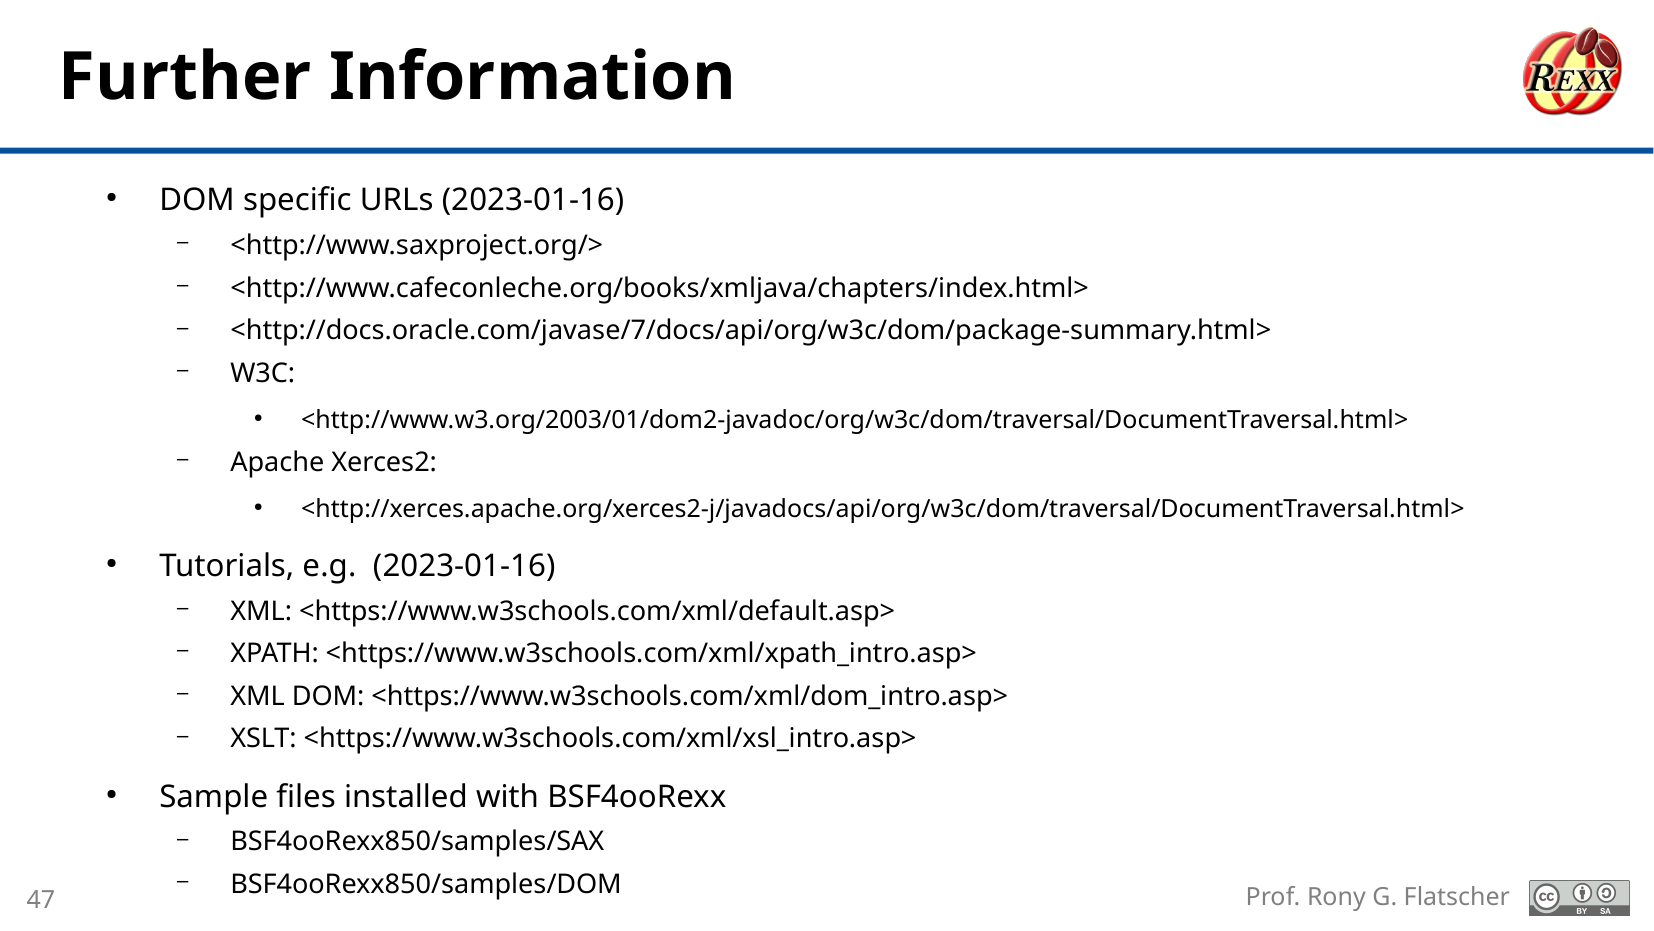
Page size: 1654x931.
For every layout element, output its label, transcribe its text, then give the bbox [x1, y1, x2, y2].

title Further Information [0, 0, 1625, 148]
list DOM specific URLs (2023-01-16) <http://www.saxproject.org/> <http://www.cafeconleche.org/books/xmljava/chapters/index.html> <http://docs.oracle.com/javase/7/docs/api/org/w3c/dom/package-summary.html> W3C: <http://www.w3.org/2003/01/dom2-javadoc/org/w3c/dom/traversal/DocumentTraversal.html> Apache Xerces2: <http://xerces.apache.org/xerces2-j/javadocs/api/org/w3c/dom/traversal/DocumentTraversal.html> Tutorials, e.g. (2023-01-16) XML: <https://www.w3schools.com/xml/default.asp> XPATH: <https://www.w3schools.com/xml/xpath_intro.asp> XML DOM: <https://www.w3schools.com/xml/dom_intro.asp> XSLT: <https://www.w3schools.com/xml/xsl_intro.asp> Sample files installed with BSF4ooRexx BSF4ooRexx850/samples/SAX BSF4ooRexx850/samples/DOM [88, 177, 1577, 857]
